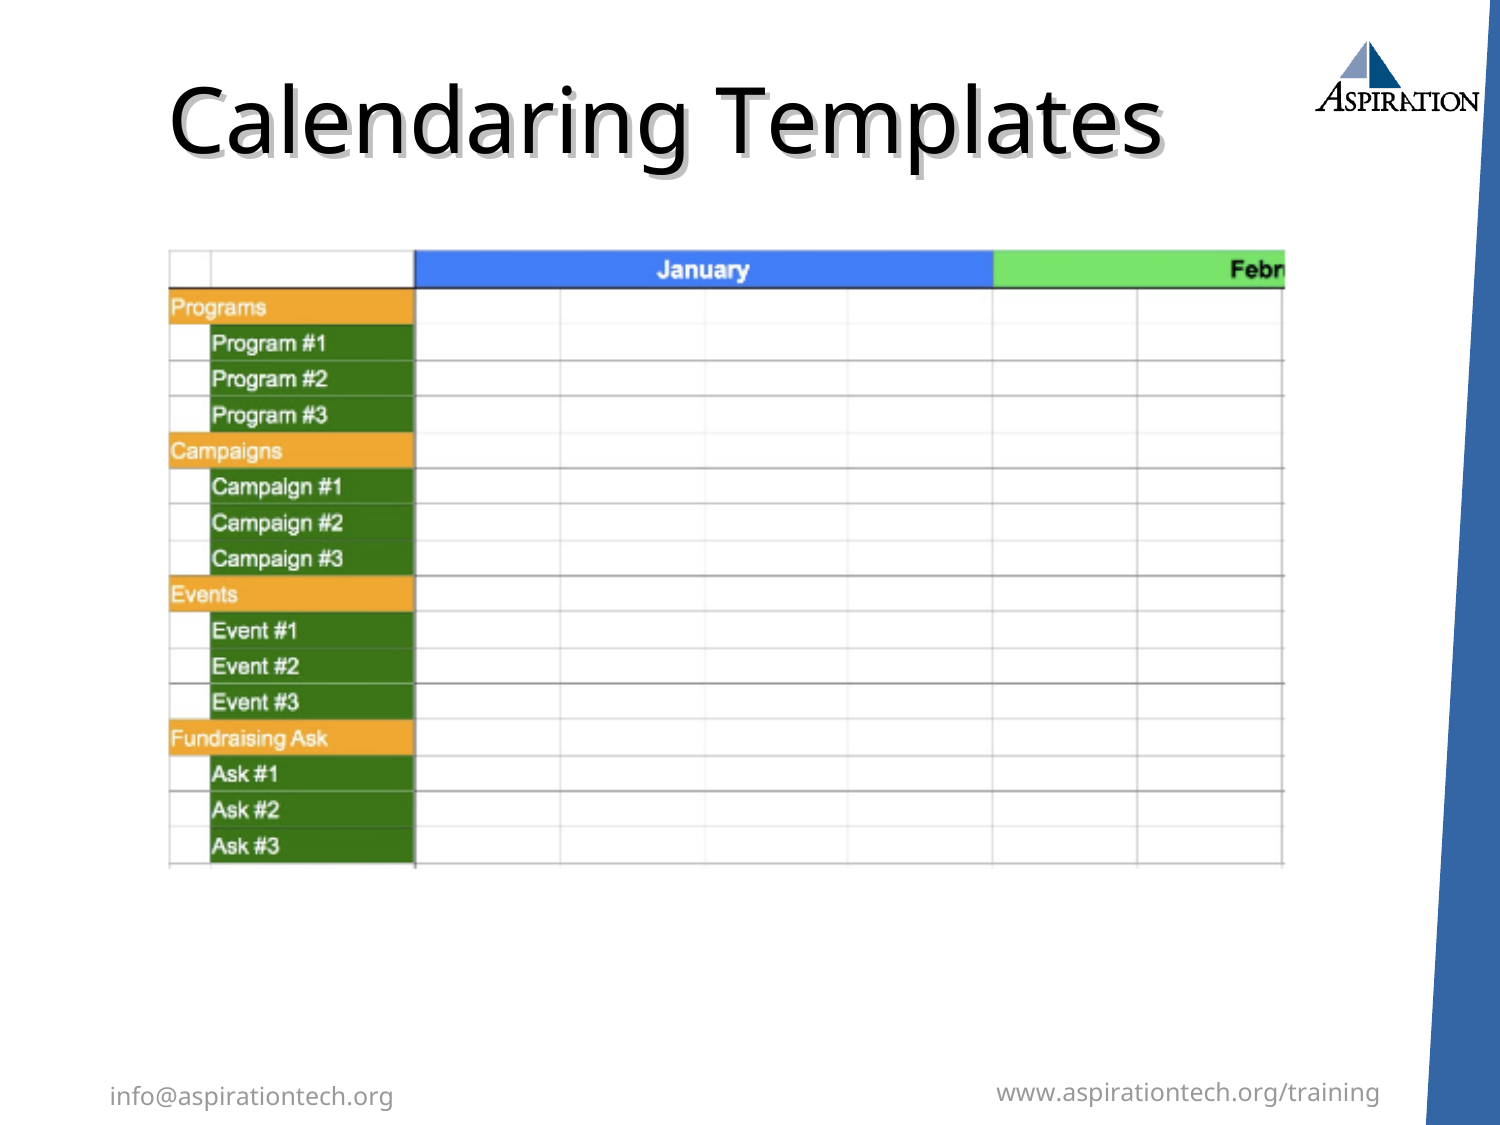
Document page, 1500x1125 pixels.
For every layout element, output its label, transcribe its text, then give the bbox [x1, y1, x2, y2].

picture [136, 238, 1360, 892]
picture [1315, 41, 1480, 120]
title Calendaring Templates [49, 19, 1284, 206]
